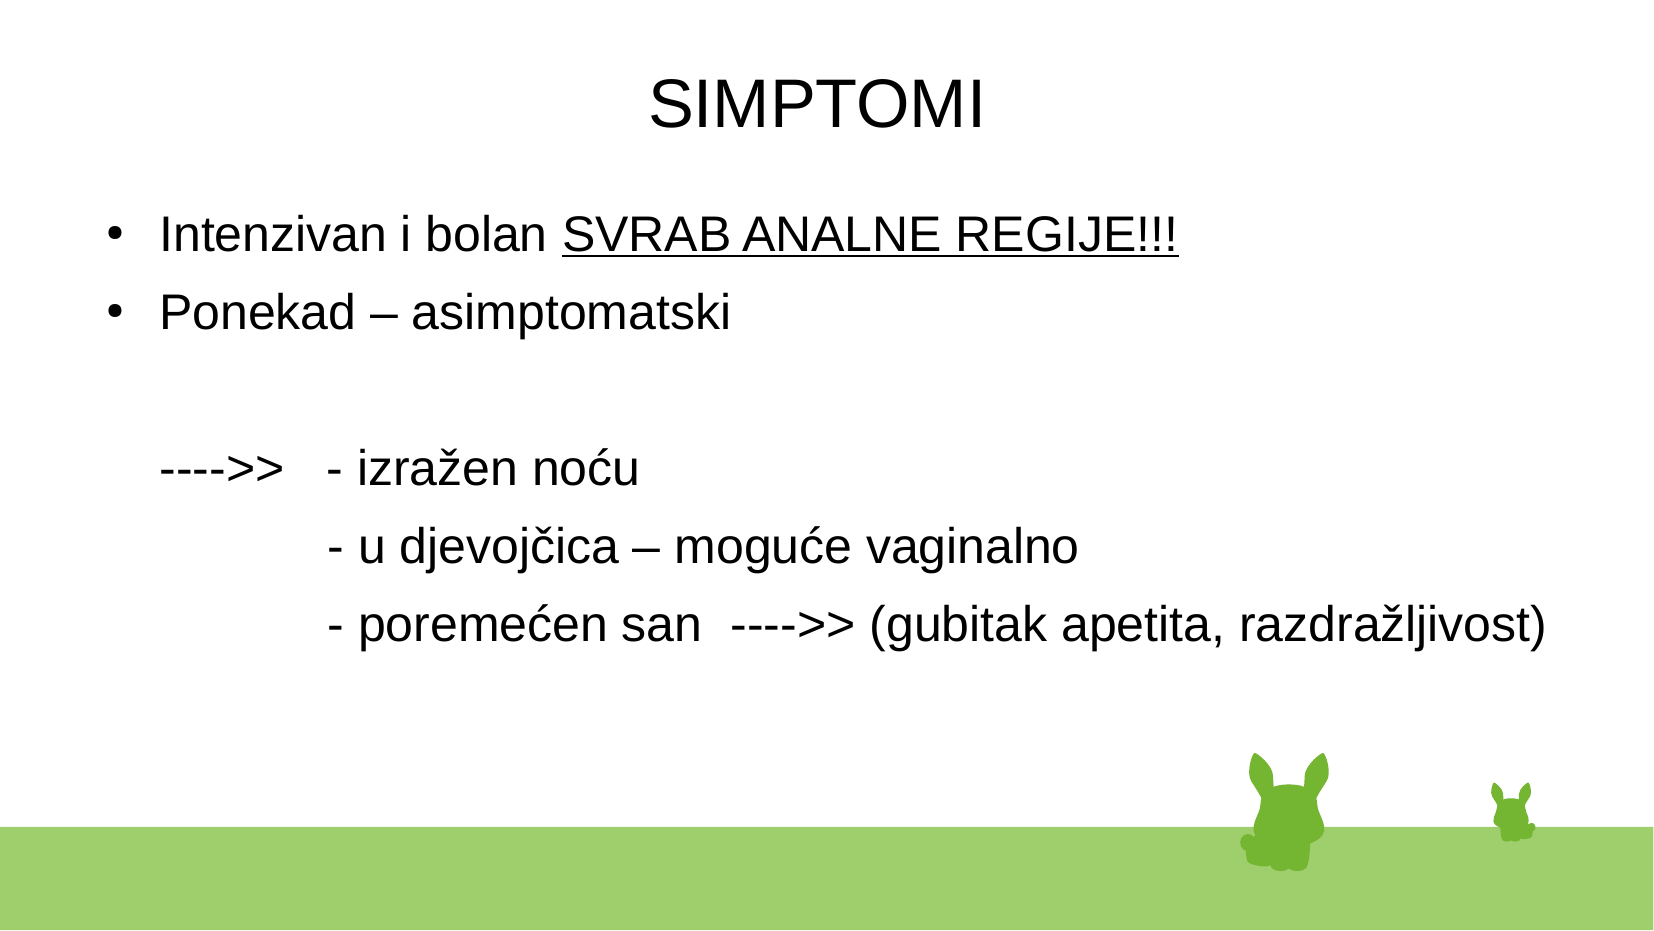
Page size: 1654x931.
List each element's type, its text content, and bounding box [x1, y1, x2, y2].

list Intenzivan i bolan SVRAB ANALNE REGIJE!!! Ponekad – asimptomatski ---->> - izražen noću - u djevojčica – moguće vaginalno - poremećen san ---->> (gubitak apetita, razdražljivost) [88, 206, 1565, 739]
title SIMPTOMI [88, 29, 1565, 178]
